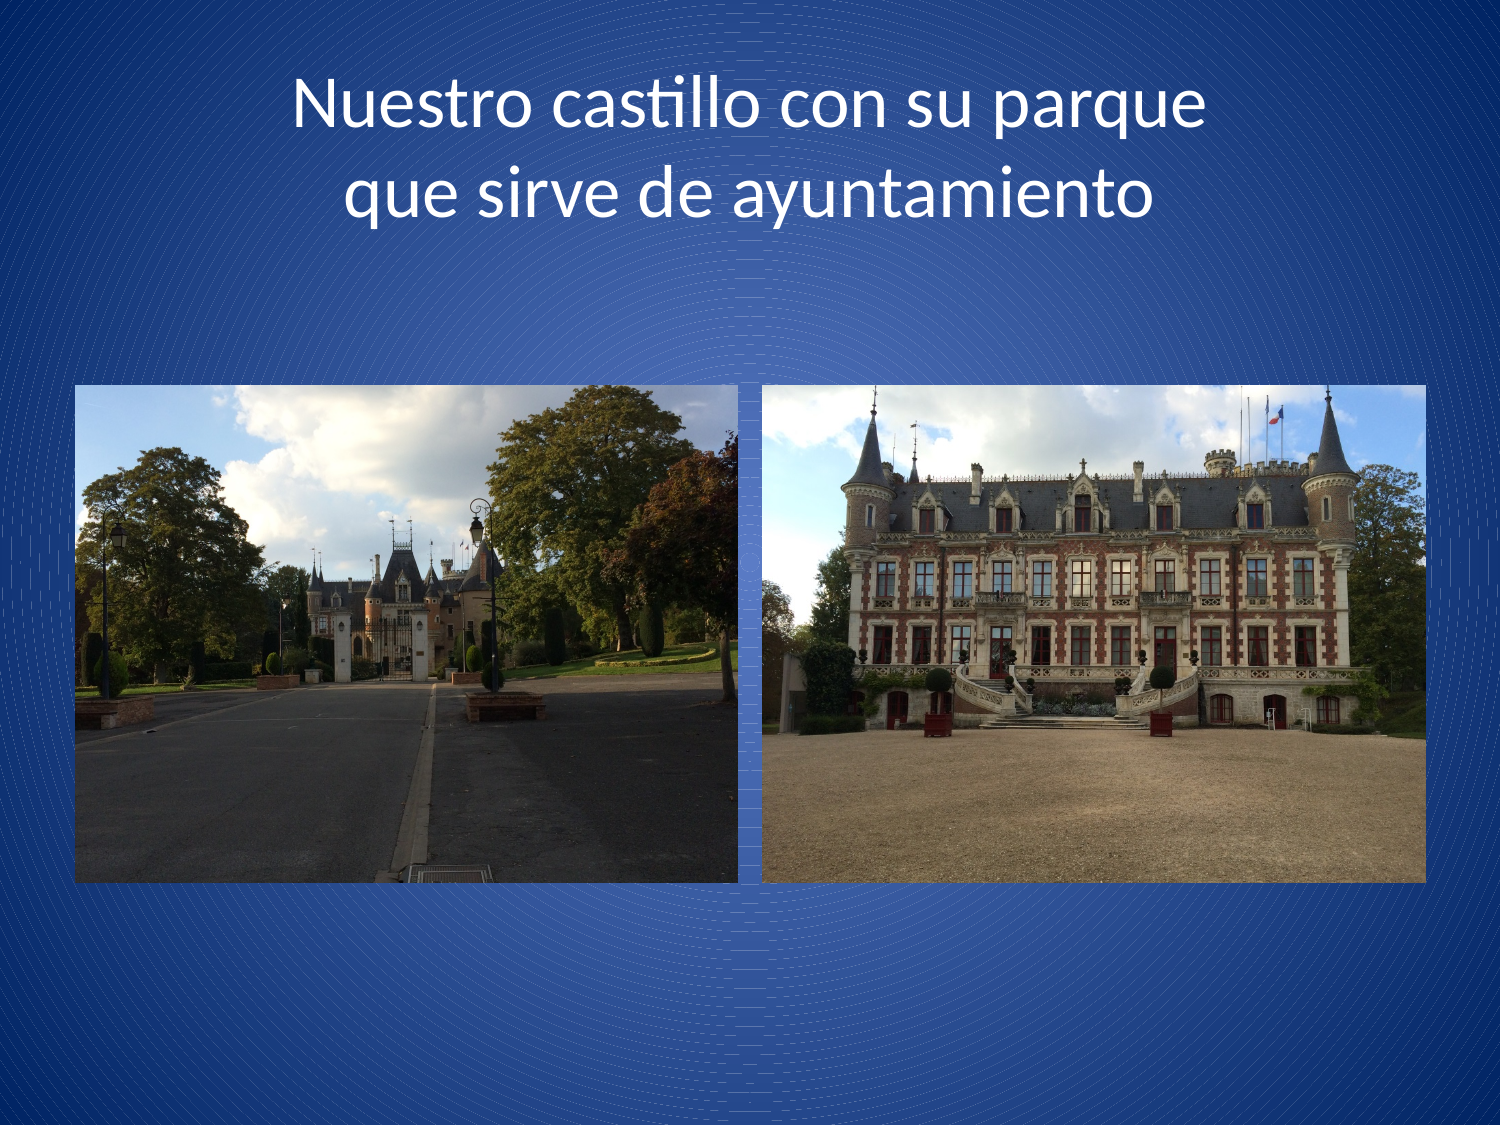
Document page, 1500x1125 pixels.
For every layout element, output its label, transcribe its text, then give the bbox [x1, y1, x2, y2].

picture [75, 385, 738, 883]
title Nuestro castillo con su parque que sirve de ayuntamiento [75, 45, 1426, 233]
picture [762, 385, 1426, 883]
